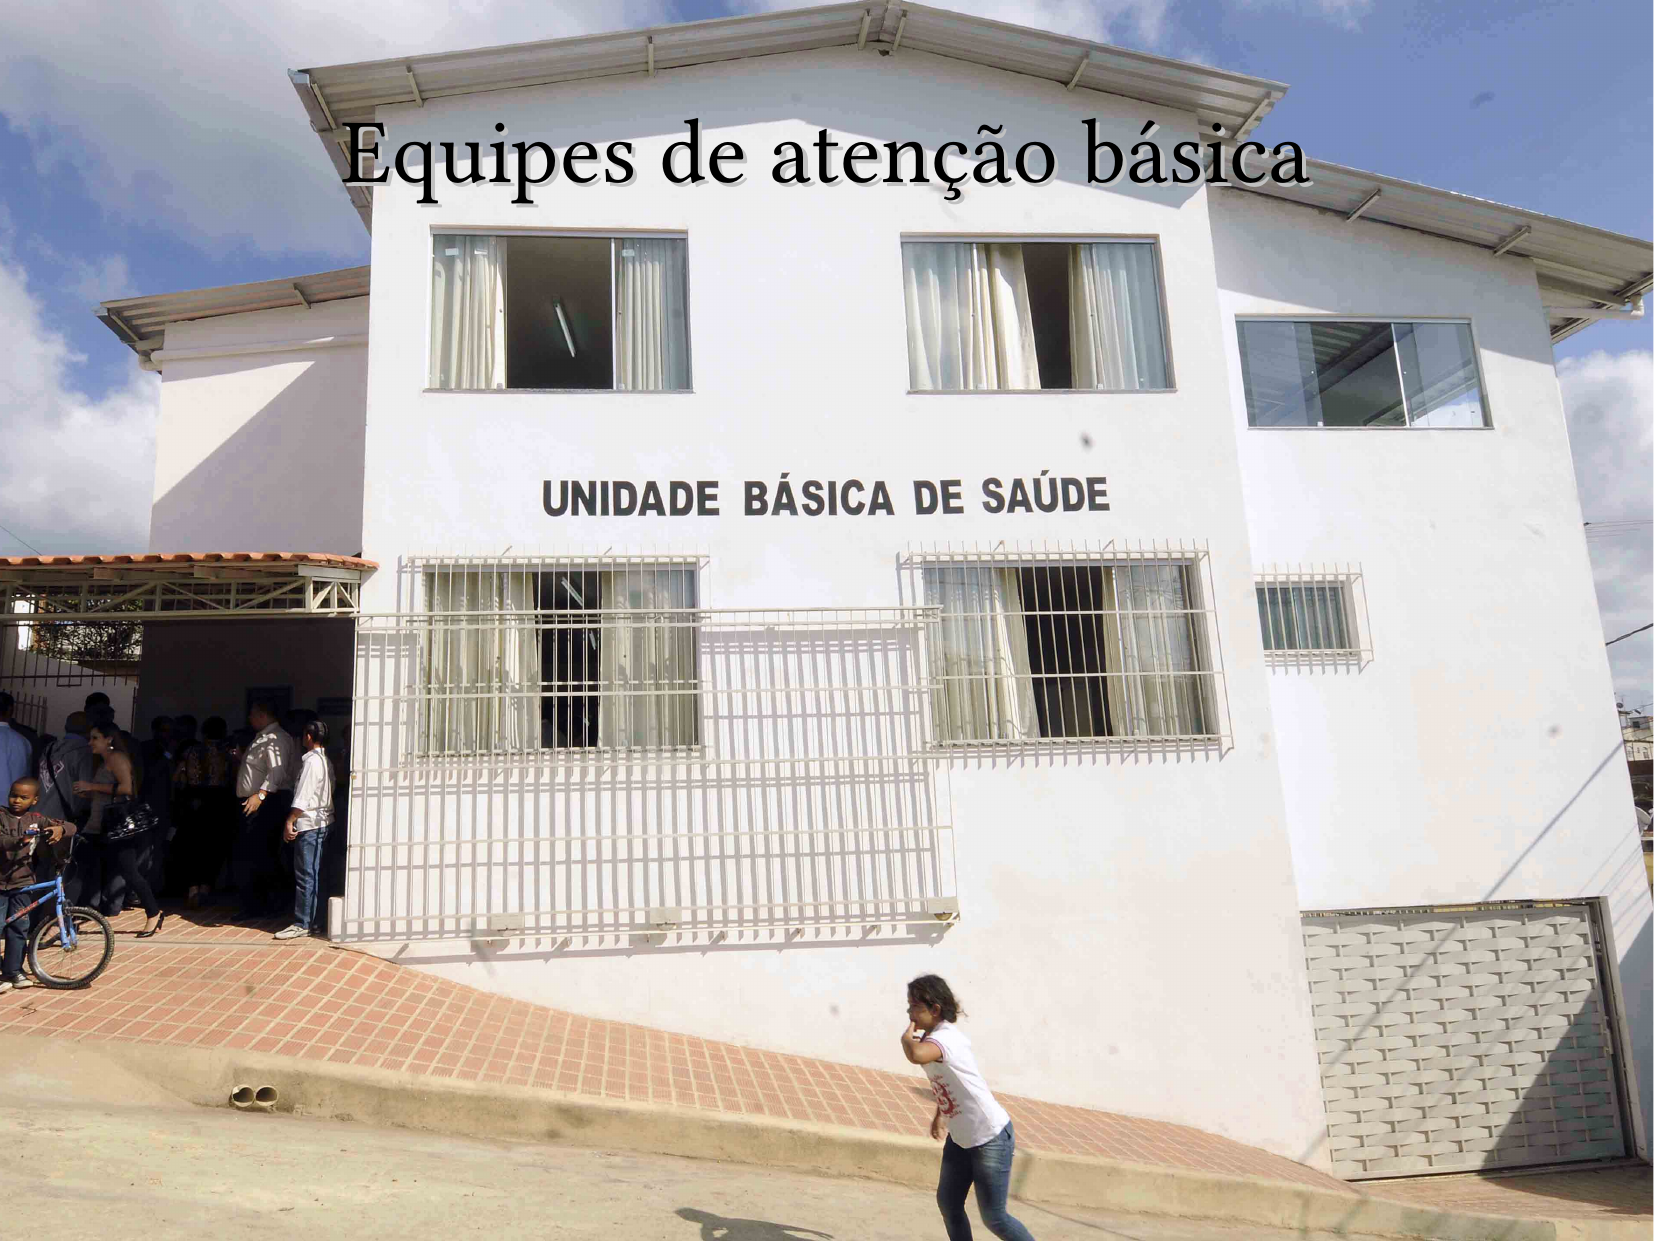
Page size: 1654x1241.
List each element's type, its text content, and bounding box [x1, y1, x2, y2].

title Equipes de atenção básica [82, 49, 1571, 257]
picture [0, 0, 1654, 1241]
